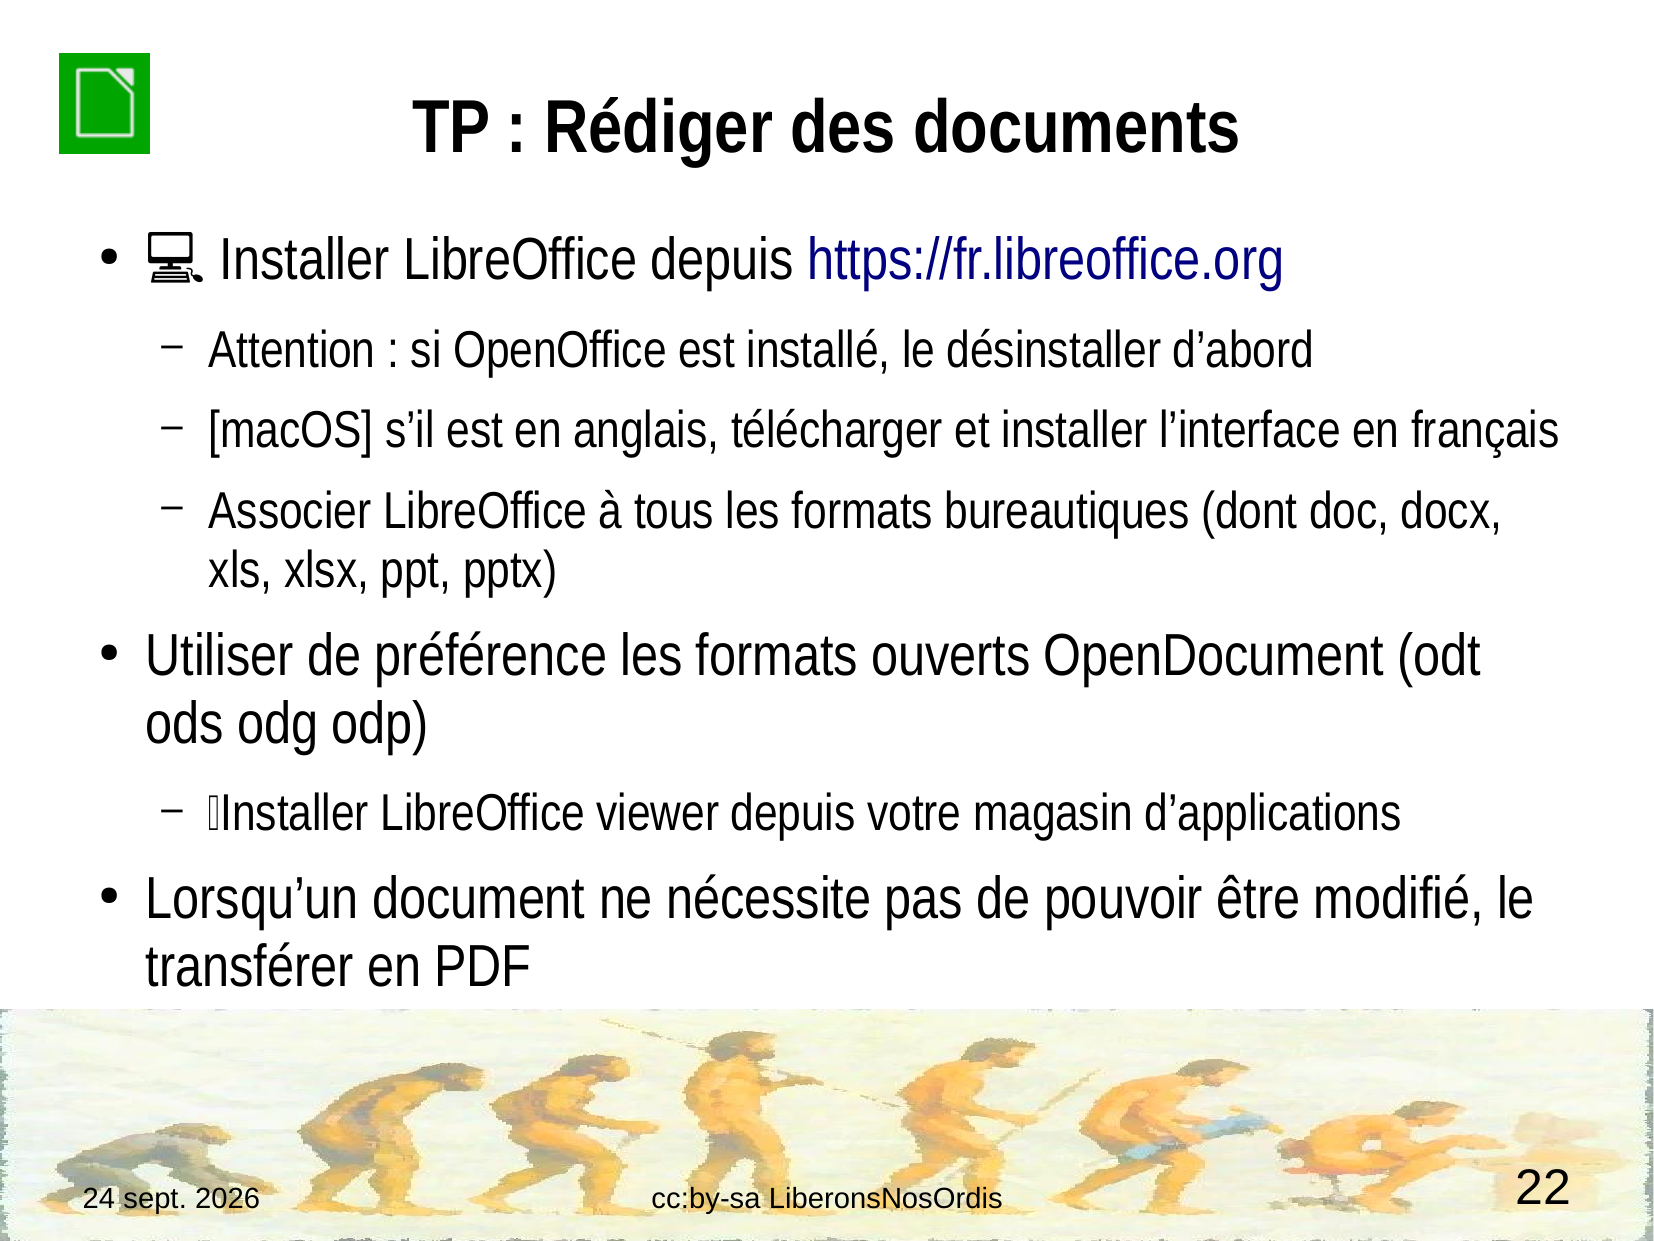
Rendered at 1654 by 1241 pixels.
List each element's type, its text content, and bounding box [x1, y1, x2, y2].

title TP : Rédiger des documents [82, 49, 1571, 201]
list 💻 Installer LibreOffice depuis https://fr.libreoffice.org Attention : si OpenOffice est installé, le désinstaller d’abord [macOS] s’il est en anglais, télécharger et installer l’interface en français Associer LibreOffice à tous les formats bureautiques (dont doc, docx, xls, xlsx, ppt, pptx) Utiliser de préférence les formats ouverts OpenDocument (odt ods odg odp) 📱Installer LibreOffice viewer depuis votre magasin d’applications Lorsqu’un document ne nécessite pas de pouvoir être modifié, le transférer en PDF [82, 224, 1571, 1010]
picture [59, 53, 150, 154]
picture [0, 1009, 1654, 1241]
